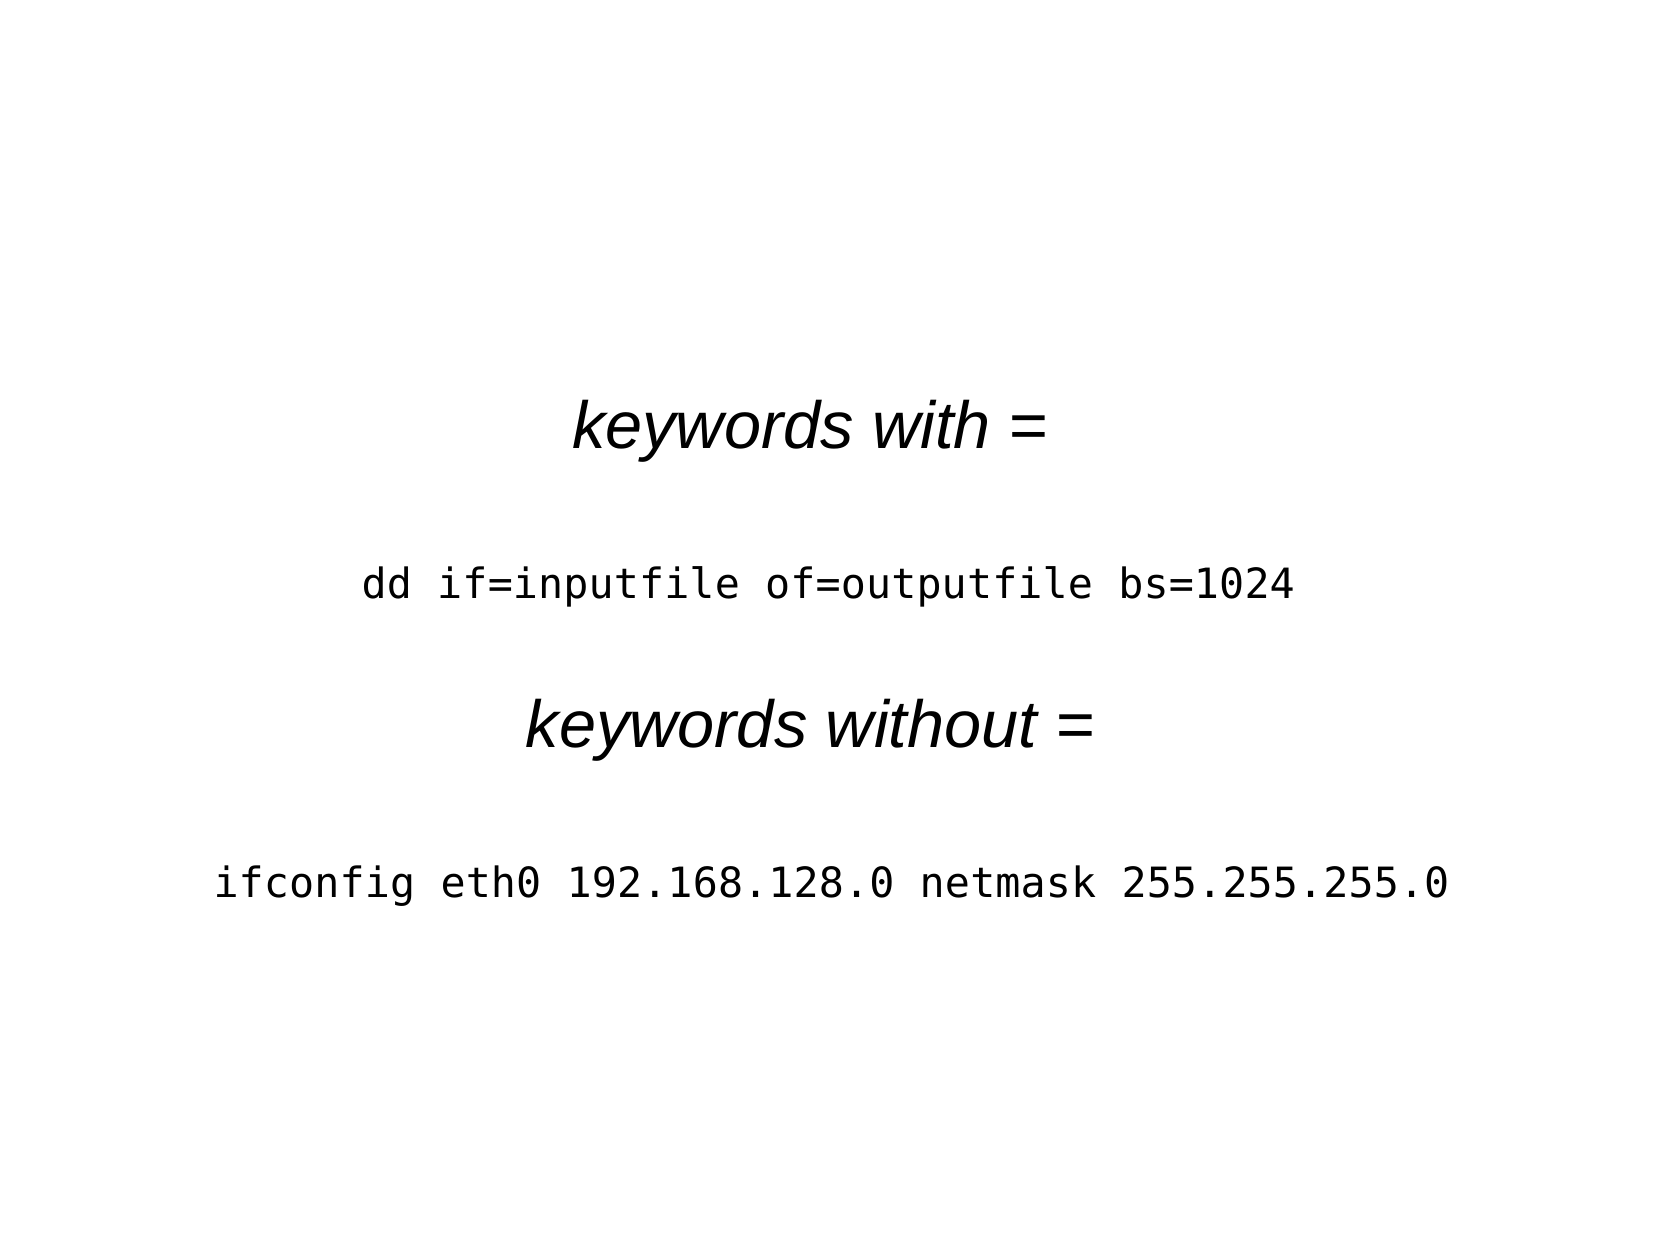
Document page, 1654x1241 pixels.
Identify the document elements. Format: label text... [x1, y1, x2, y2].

text_box keywords with = dd if=inputfile of=outputfile bs=1024 keywords without = ifconfig eth0 192.168.128.0 netmask 255.255.255.0 [82, 290, 1538, 1010]
